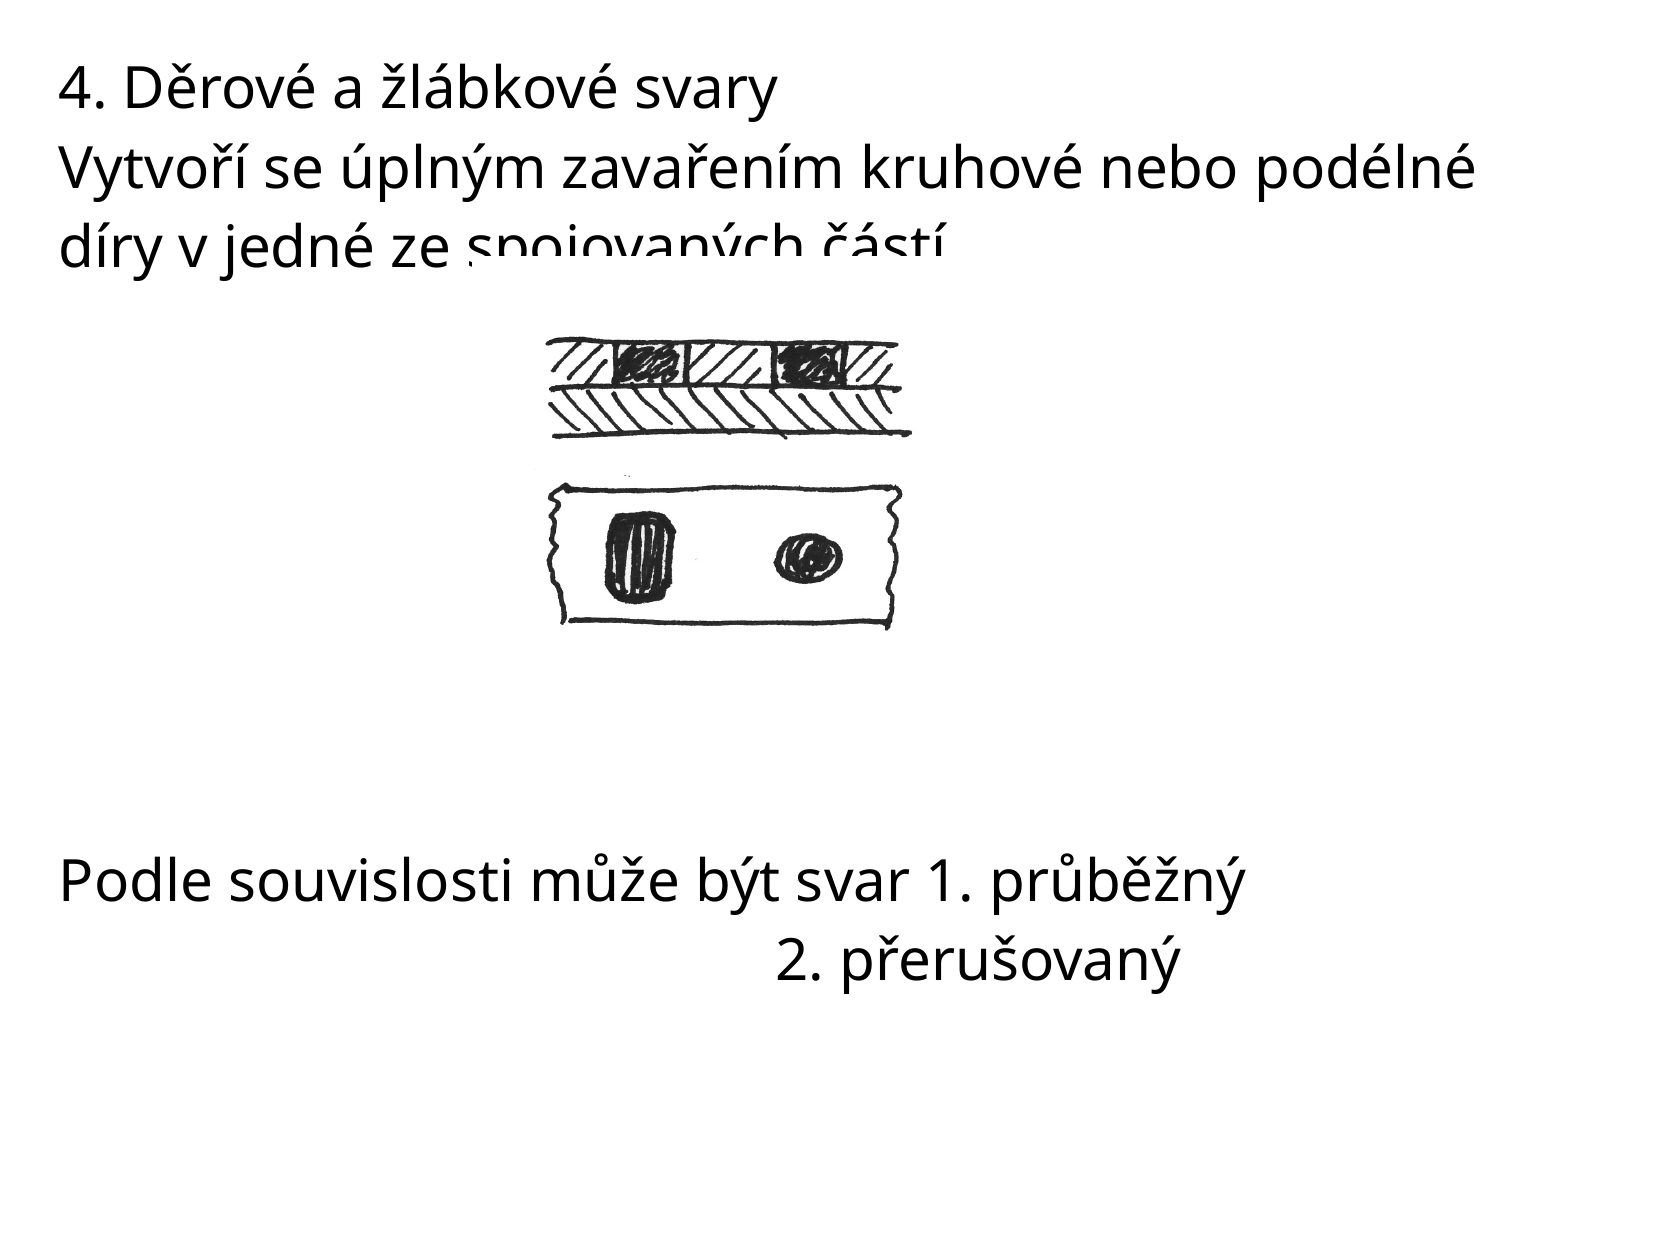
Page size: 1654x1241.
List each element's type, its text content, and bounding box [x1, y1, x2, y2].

picture [472, 256, 1060, 680]
subtitle 4. Děrové a žlábkové svary Vytvoří se úplným zavařením kruhové nebo podélné díry v jedné ze spojovaných částí Podle souvislosti může být svar 1. průběžný 2. přerušovaný [59, 95, 1548, 1187]
